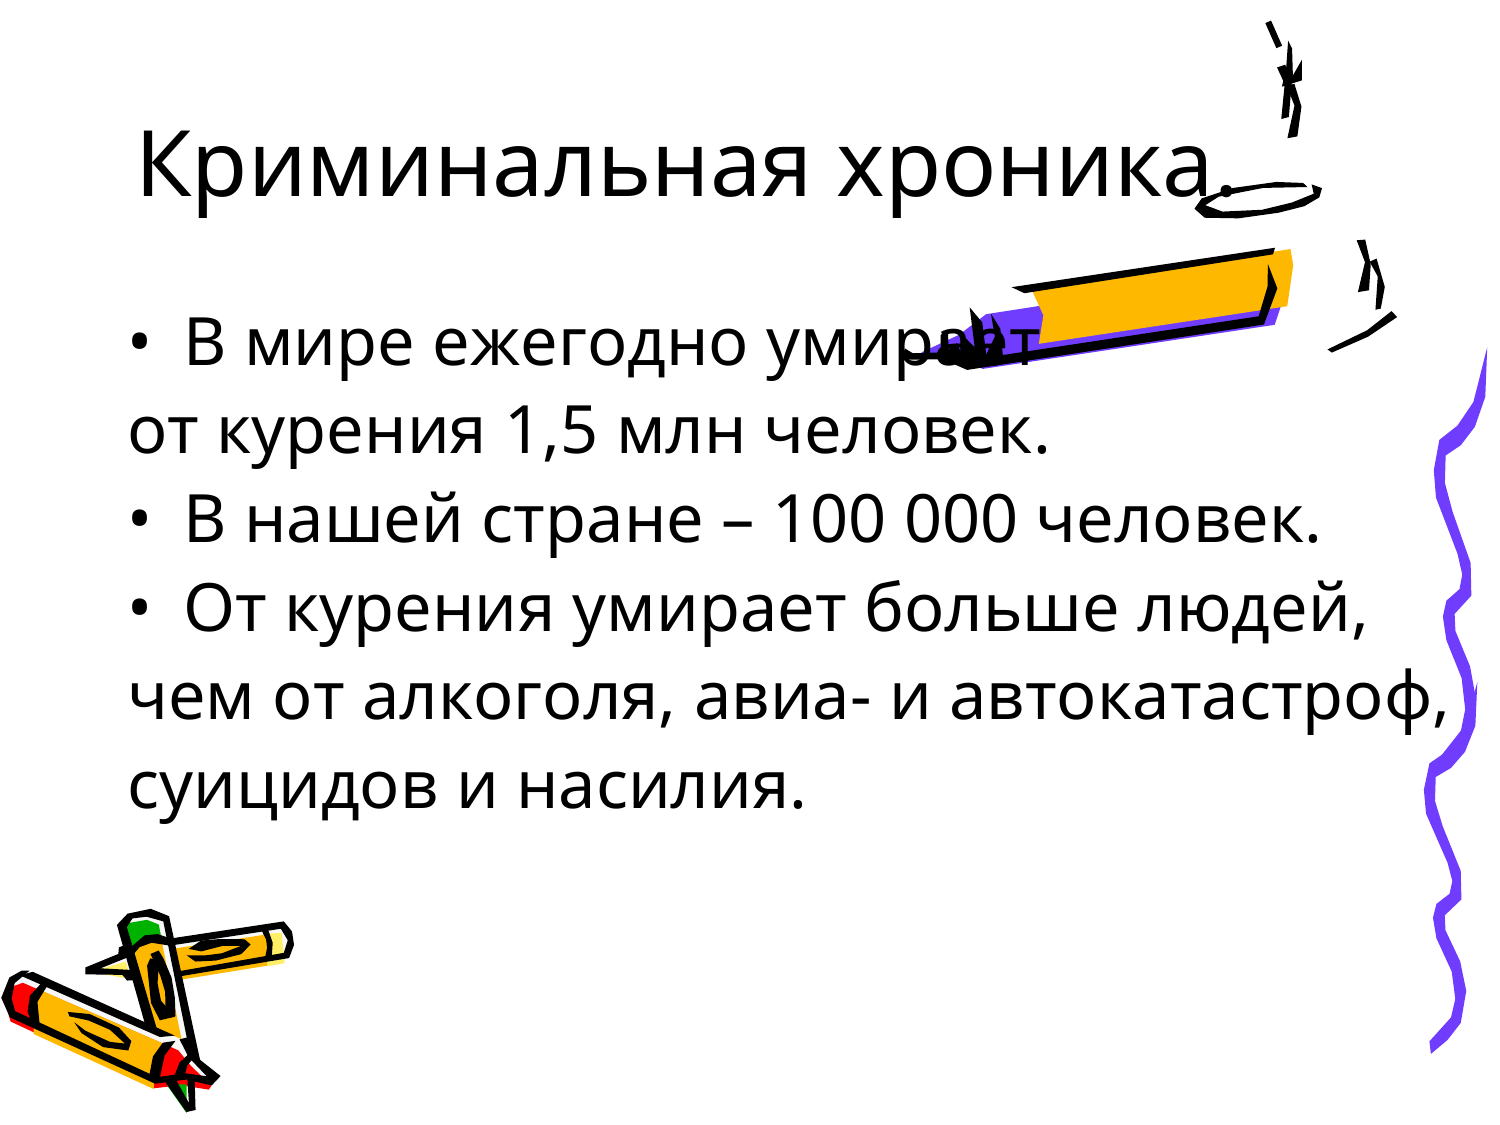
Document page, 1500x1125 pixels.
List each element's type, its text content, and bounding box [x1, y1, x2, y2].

title Криминальная хроника. [123, 0, 1251, 223]
list В мире ежегодно умирает от курения 1,5 млн человек. В нашей стране – 100 000 человек. От курения умирает больше людей, чем от алкоголя, авиа- и автокатастроф, суицидов и насилия. [112, 299, 1482, 836]
